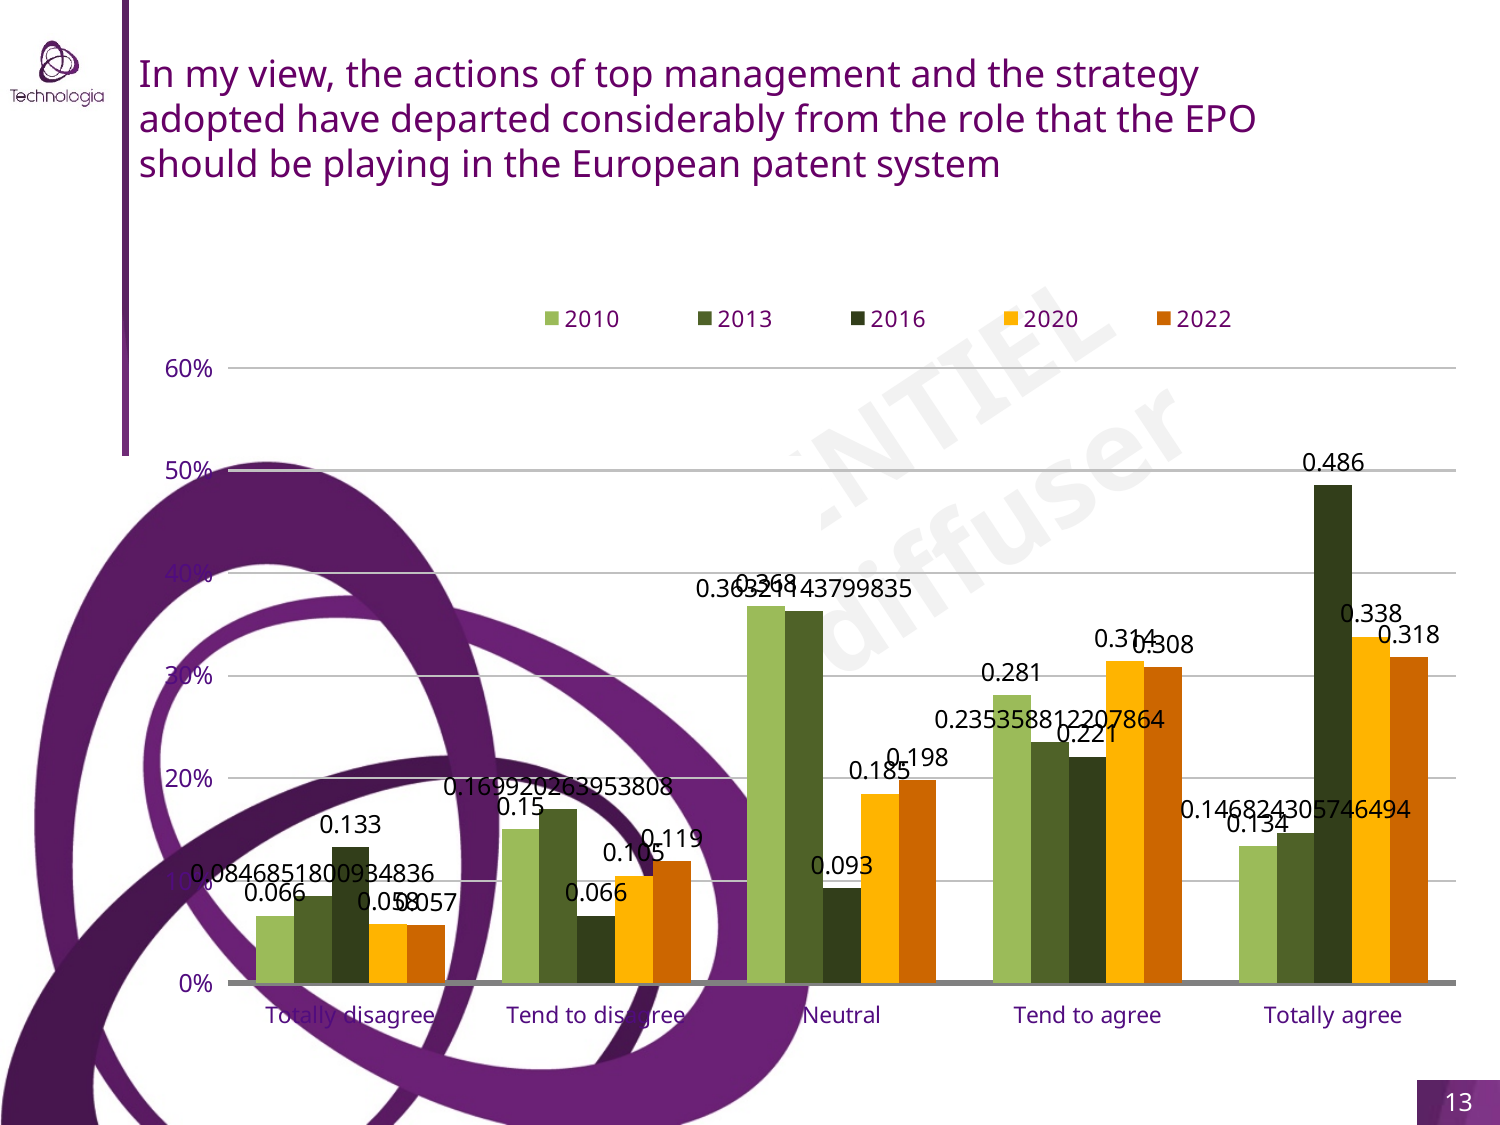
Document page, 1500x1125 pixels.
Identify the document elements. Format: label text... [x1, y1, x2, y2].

chart [123, 215, 1460, 1083]
picture [0, 33, 113, 114]
picture [0, 0, 821, 1125]
picture [1417, 1080, 1500, 1125]
title In my view, the actions of top management and the strategy adopted have departed considerably from the role that the EPO should be playing in the European patent system [123, 42, 1282, 185]
